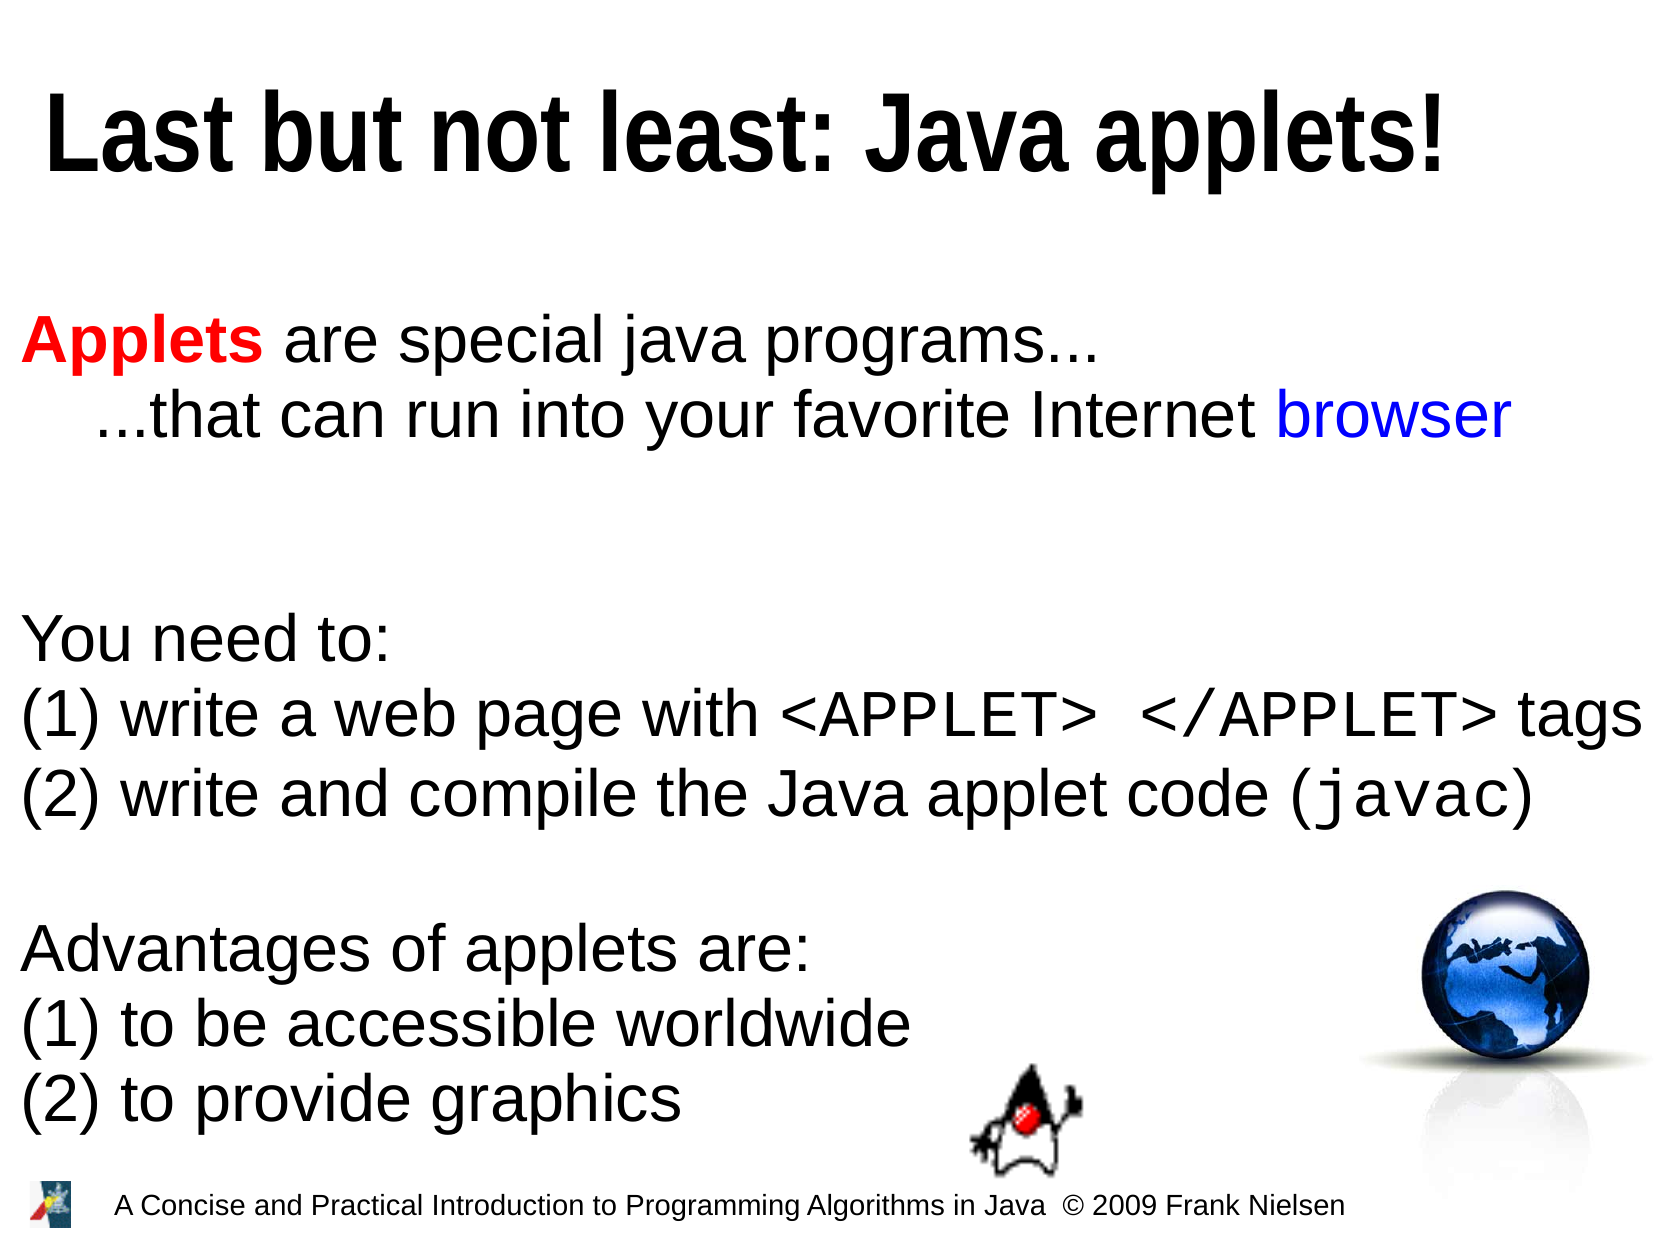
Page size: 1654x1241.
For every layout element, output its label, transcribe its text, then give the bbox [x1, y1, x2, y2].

picture [1352, 885, 1654, 1224]
picture [968, 1062, 1087, 1182]
picture [29, 1181, 71, 1228]
text_box Applets are special java programs... ...that can run into your favorite Internet browser You need to: (1) write a web page with <APPLET> </APPLET> tags (2) write and compile the Java applet code (javac) Advantages of applets are: (1) to be accessible worldwide (2) to provide graphics [5, 294, 1654, 1144]
text_box Last but not least: Java applets! [29, 59, 1464, 203]
